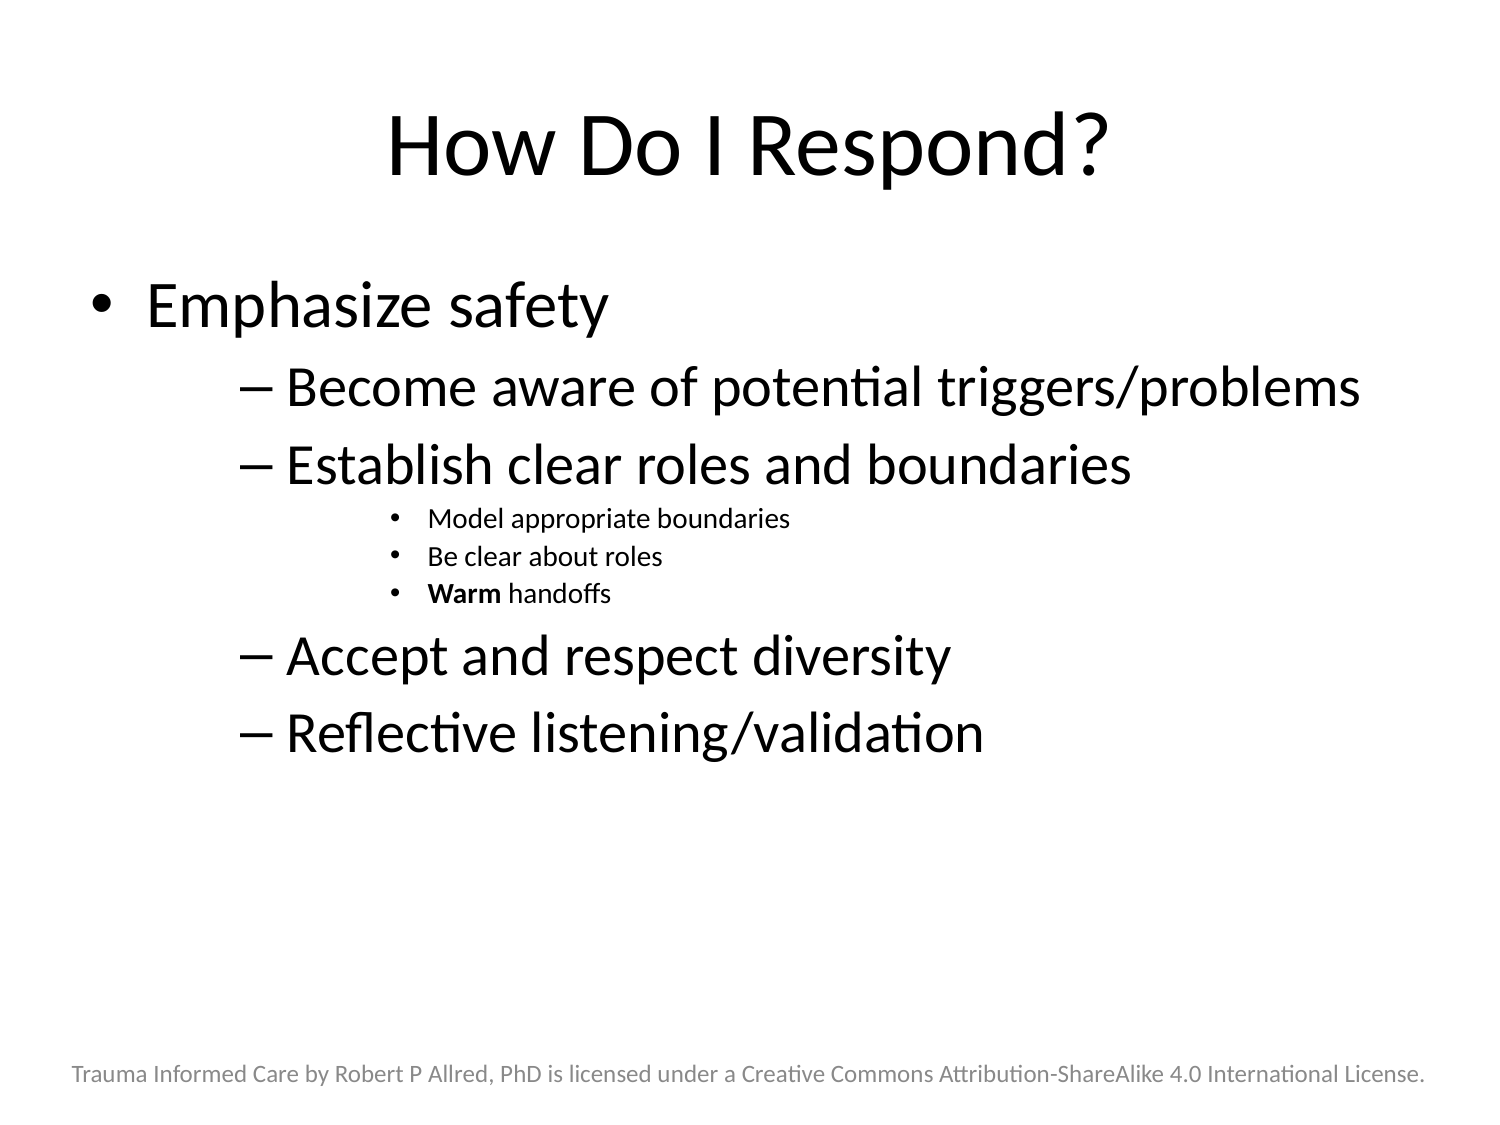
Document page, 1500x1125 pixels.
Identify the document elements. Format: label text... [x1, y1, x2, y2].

text_box Trauma Informed Care by Robert P Allred, PhD is licensed under a Creative Commons Attribution-ShareAlike 4.0 International License. [50, 1042, 1451, 1103]
title How Do I Respond? [75, 45, 1426, 233]
list Emphasize safety Become aware of potential triggers/problems Establish clear roles and boundaries Model appropriate boundaries Be clear about roles Warm handoffs Accept and respect diversity Reflective listening/validation [75, 262, 1426, 1005]
